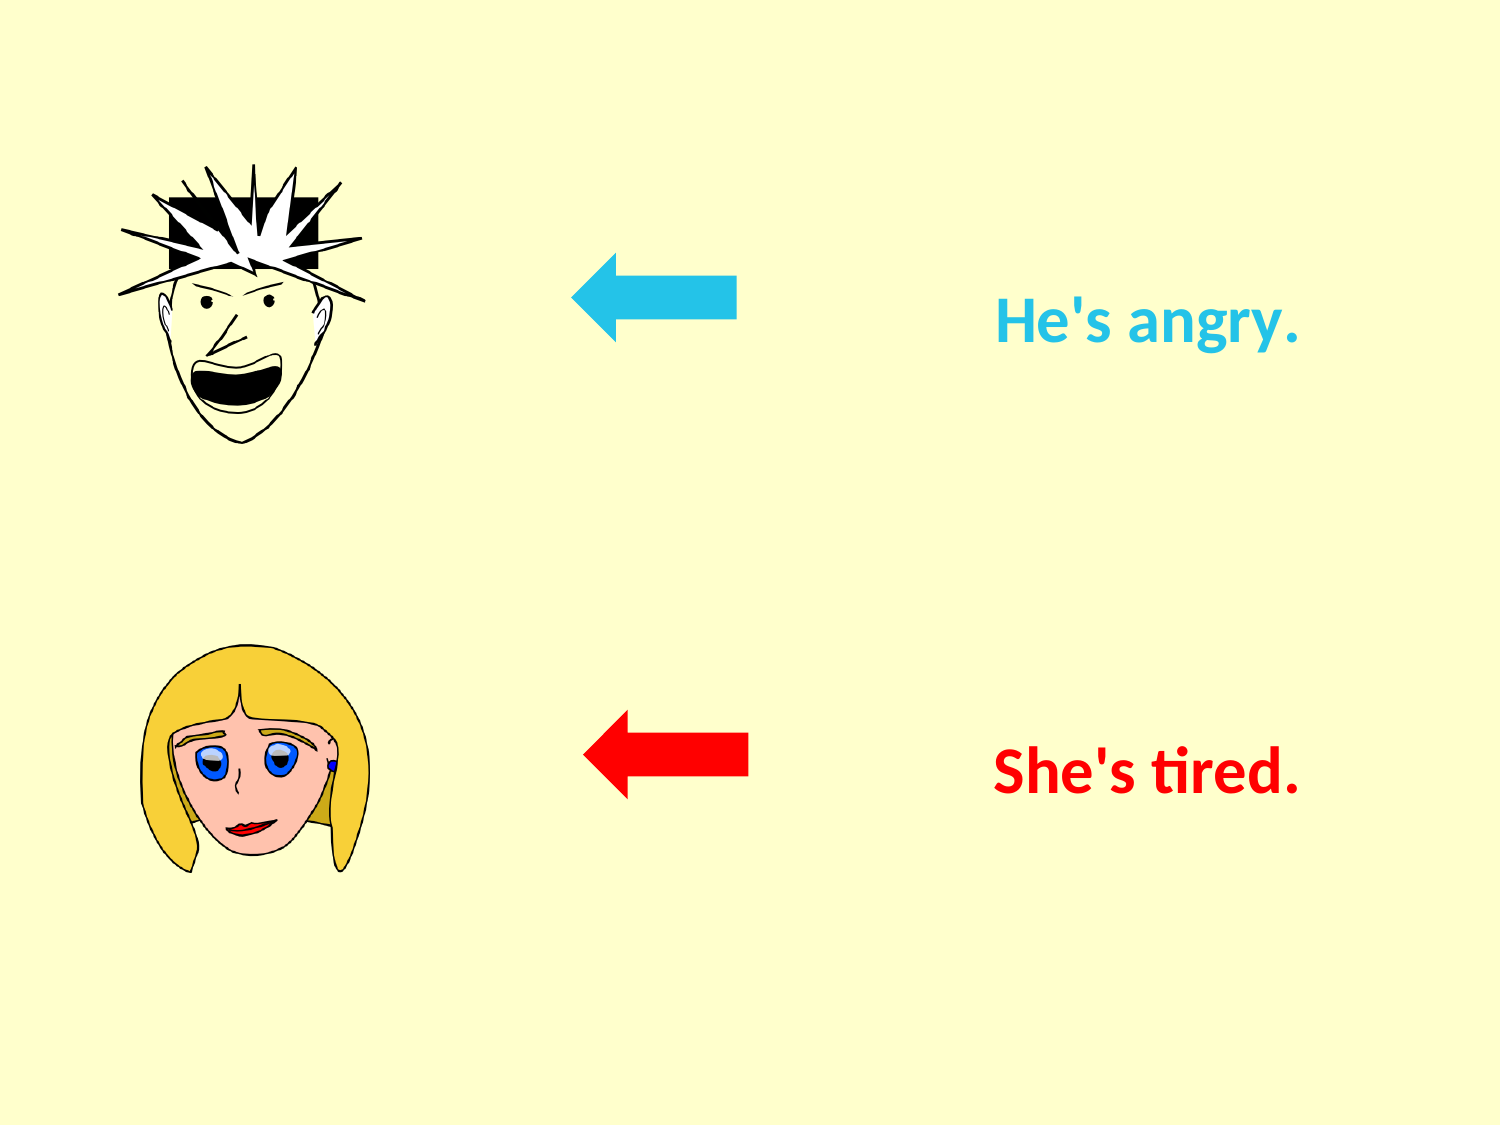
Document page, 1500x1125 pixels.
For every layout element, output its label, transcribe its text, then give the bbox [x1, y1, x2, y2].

text_box She's tired. [93, 585, 1444, 868]
picture [140, 868, 370, 873]
text_box He's angry. [95, 71, 1446, 481]
title [75, 45, 1426, 915]
